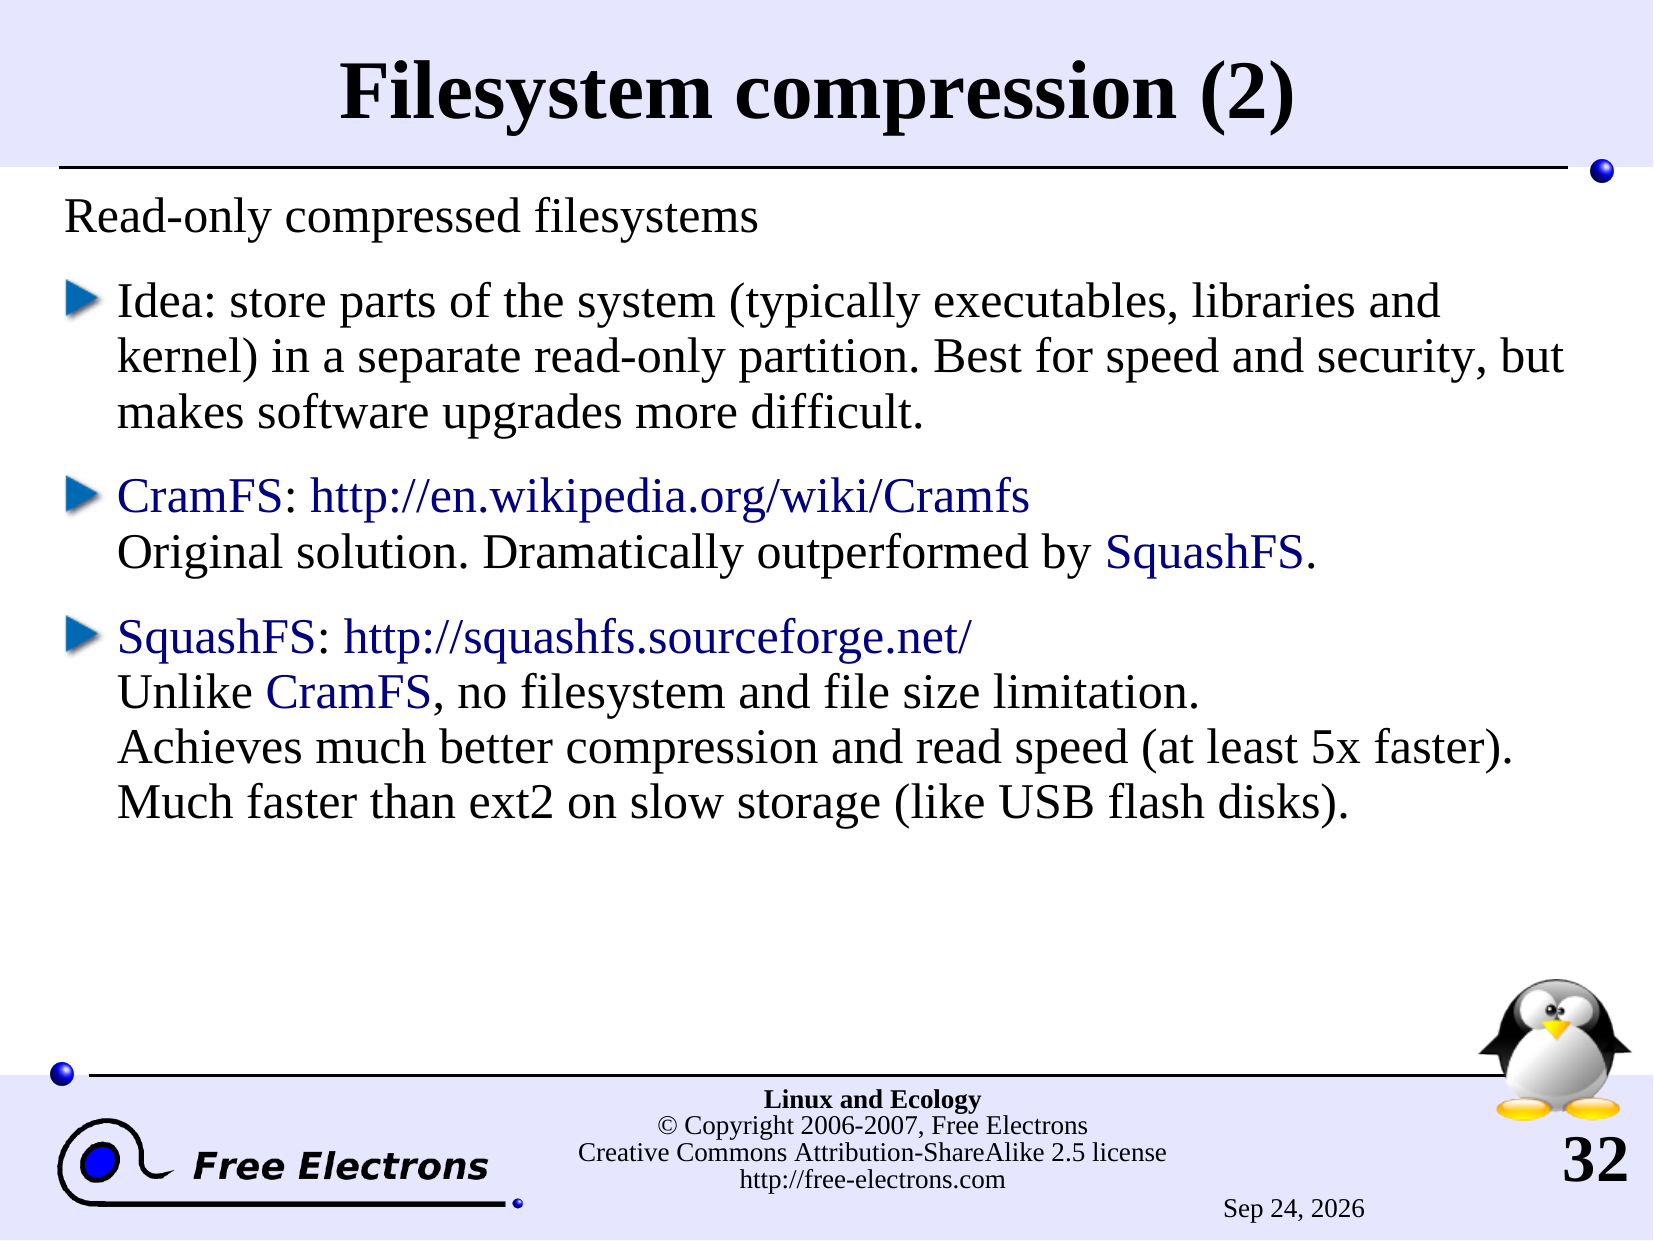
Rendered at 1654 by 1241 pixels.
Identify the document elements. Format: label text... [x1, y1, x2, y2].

picture [1476, 979, 1634, 1121]
title Filesystem compression (2) [33, 29, 1604, 153]
picture [50, 1107, 527, 1216]
list Read-only compressed filesystems Idea: store parts of the system (typically executables, libraries and kernel) in a separate read-only partition. Best for speed and security, but makes software upgrades more difficult. CramFS: http://en.wikipedia.org/wiki/Cramfs Original solution. Dramatically outperformed by SquashFS. SquashFS: http://squashfs.sourceforge.net/ Unlike CramFS, no filesystem and file size limitation. Achieves much better compression and read speed (at least 5x faster). Much faster than ext2 on slow storage (like USB flash disks). [46, 188, 1586, 1038]
